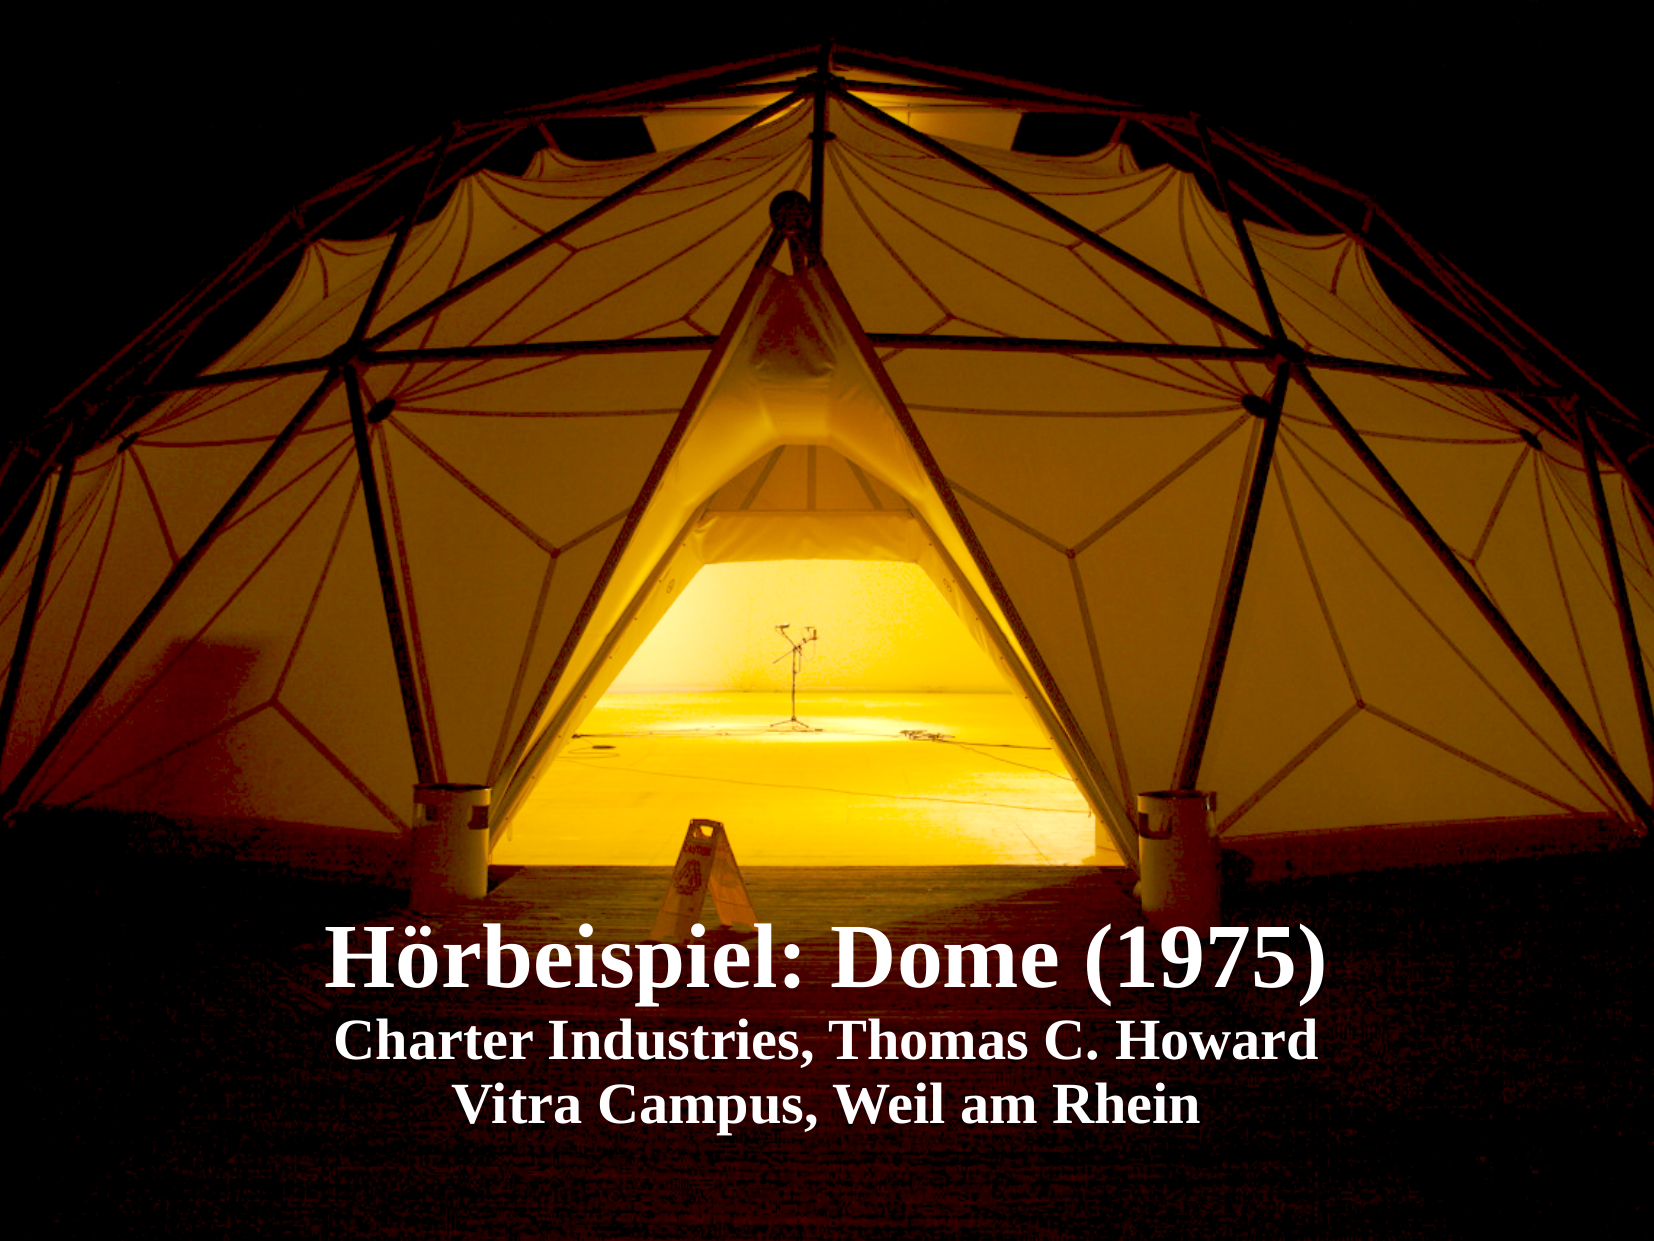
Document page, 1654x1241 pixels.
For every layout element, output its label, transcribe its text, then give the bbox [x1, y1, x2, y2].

picture [0, 0, 1654, 1241]
title Hörbeispiel: Dome (1975) Charter Industries, Thomas C. Howard Vitra Campus, Weil am Rhein [82, 885, 1571, 1158]
